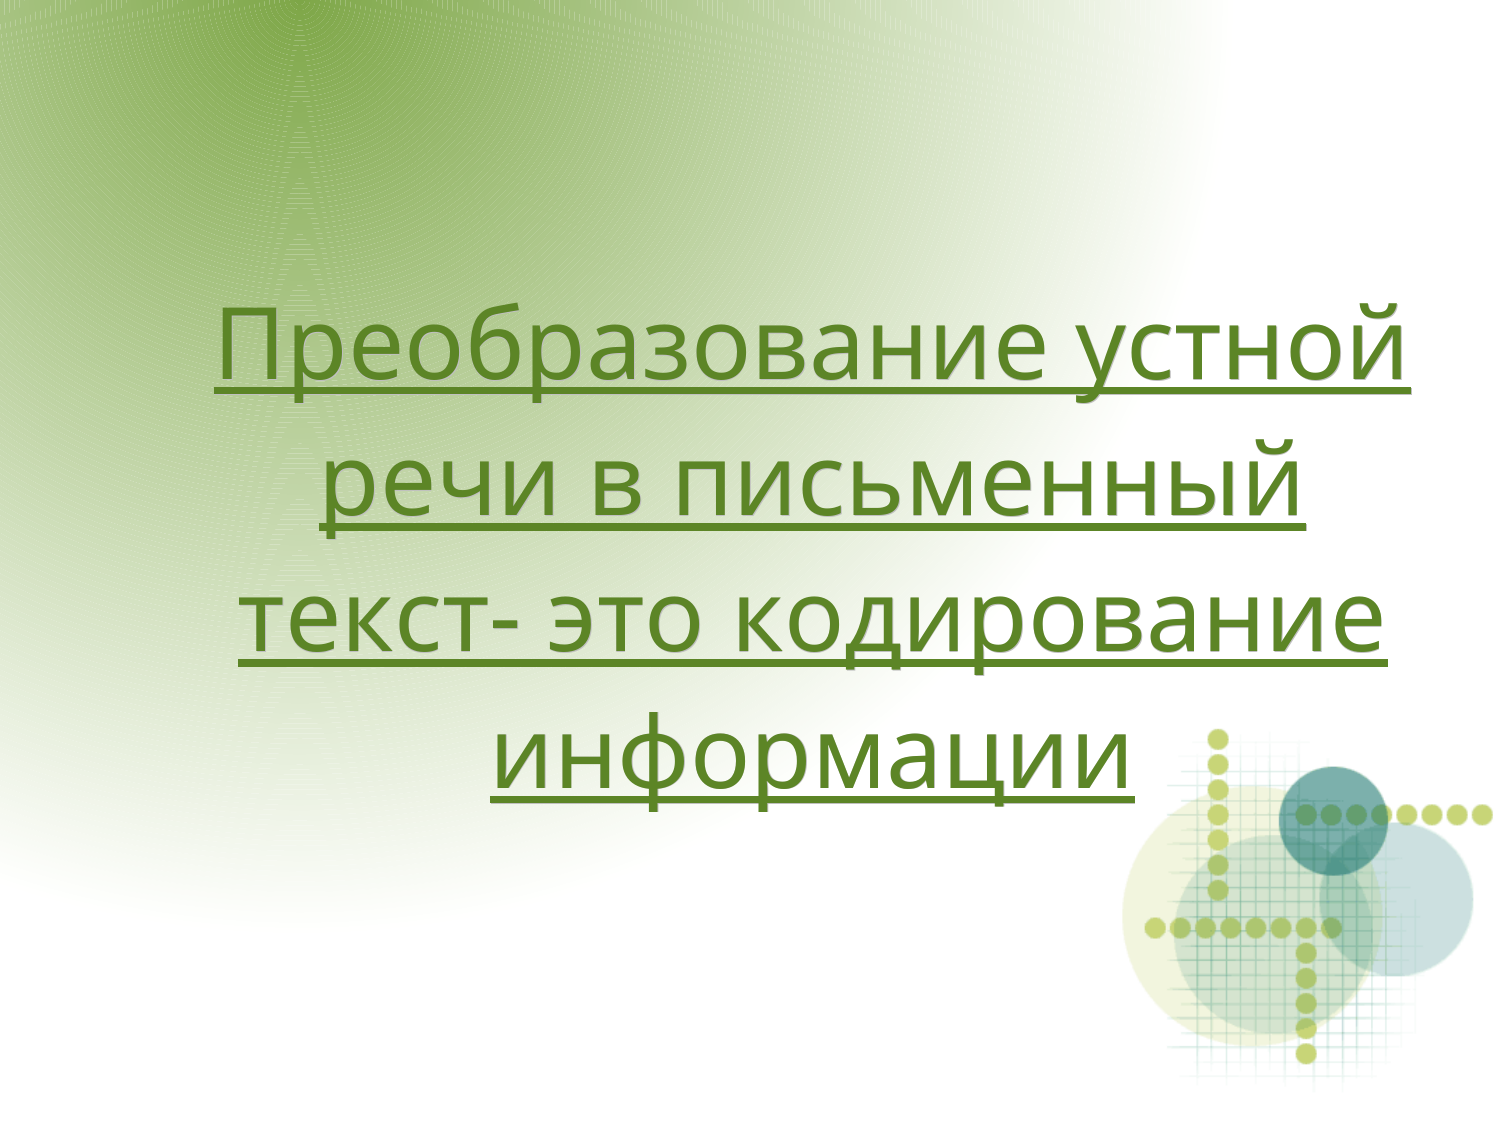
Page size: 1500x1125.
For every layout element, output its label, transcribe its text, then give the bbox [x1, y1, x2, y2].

title Преобразование устной речи в письменный текст- это кодирование информации [174, 326, 1450, 825]
picture [1110, 718, 1500, 1098]
